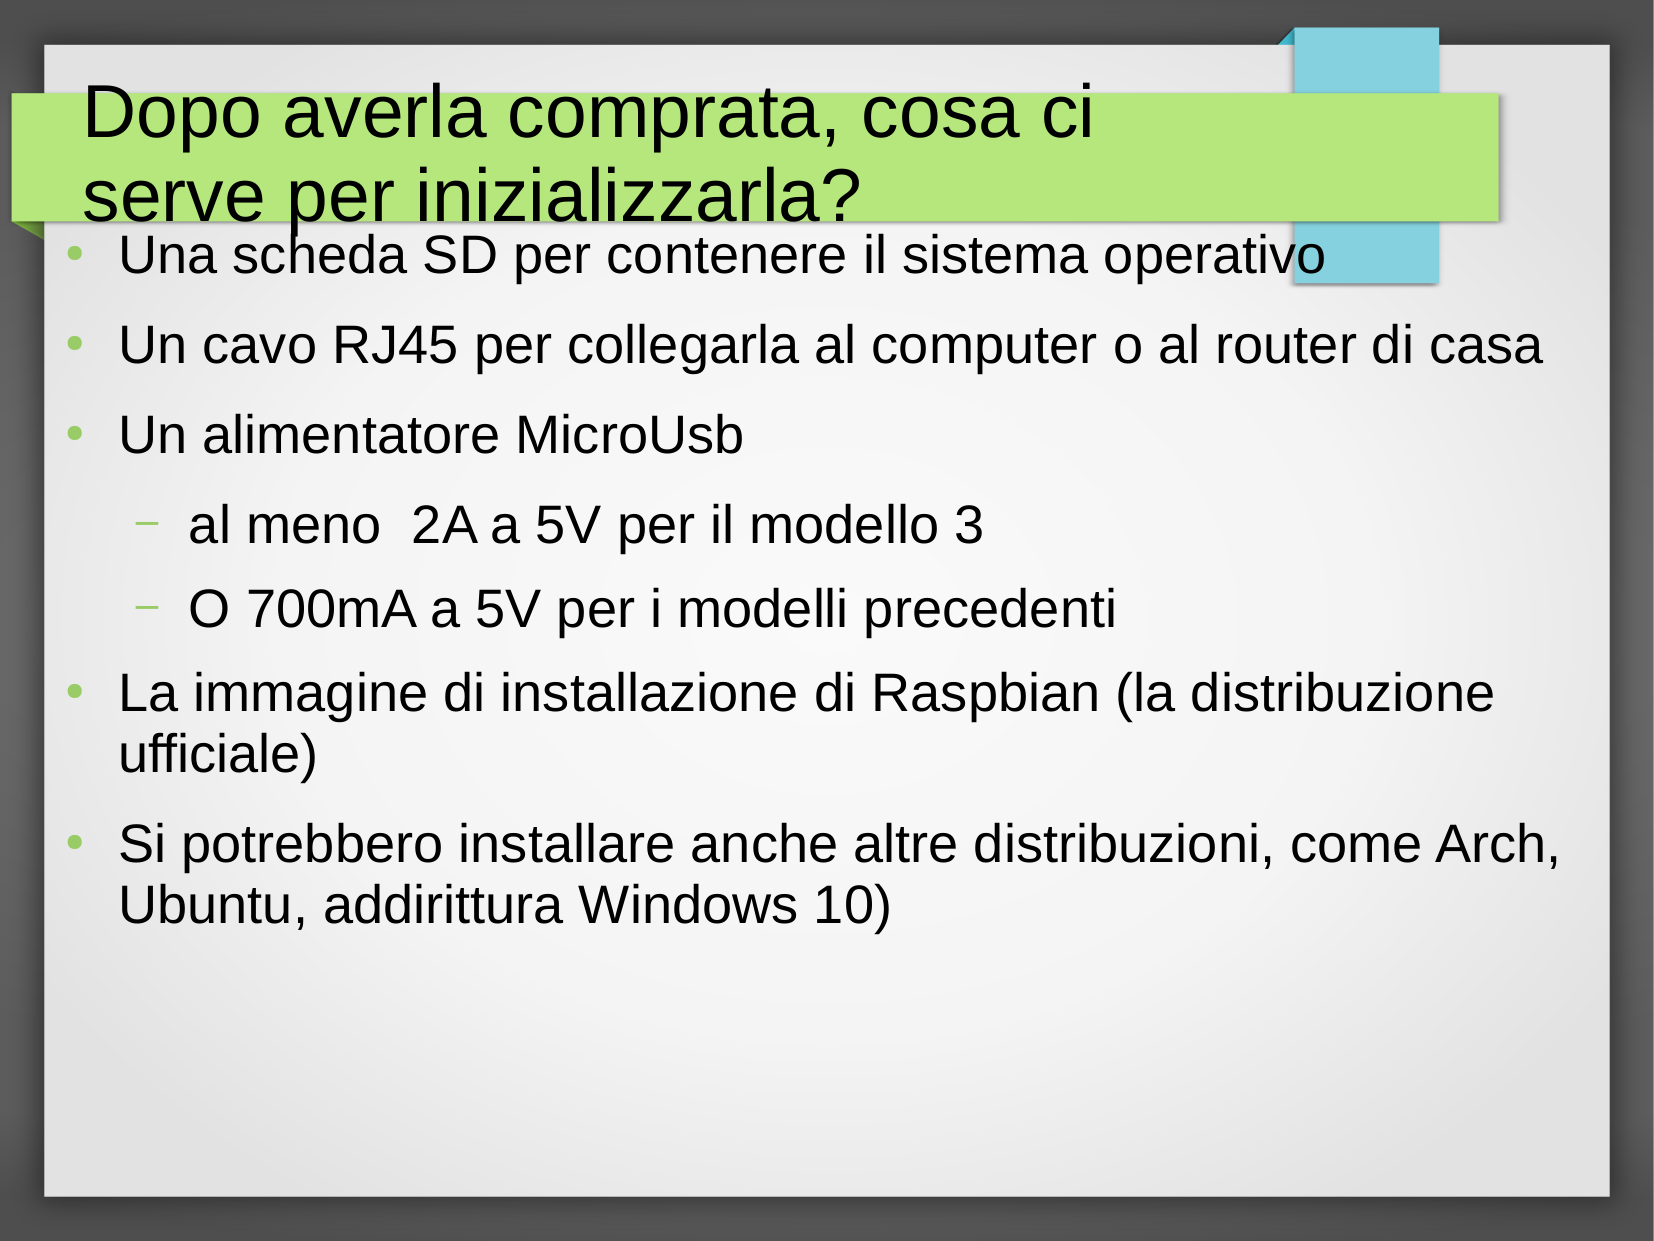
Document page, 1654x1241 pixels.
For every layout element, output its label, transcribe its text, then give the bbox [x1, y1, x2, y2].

title Dopo averla comprata, cosa ci serve per inizializzarla? [82, 70, 1264, 224]
picture [0, 0, 1654, 1241]
list Una scheda SD per contenere il sistema operativo Un cavo RJ45 per collegarla al computer o al router di casa Un alimentatore MicroUsb al meno 2A a 5V per il modello 3 O 700mA a 5V per i modelli precedenti La immagine di installazione di Raspbian (la distribuzione ufficiale) Si potrebbero installare anche altre distribuzioni, come Arch, Ubuntu, addirittura Windows 10) [47, 224, 1607, 1158]
